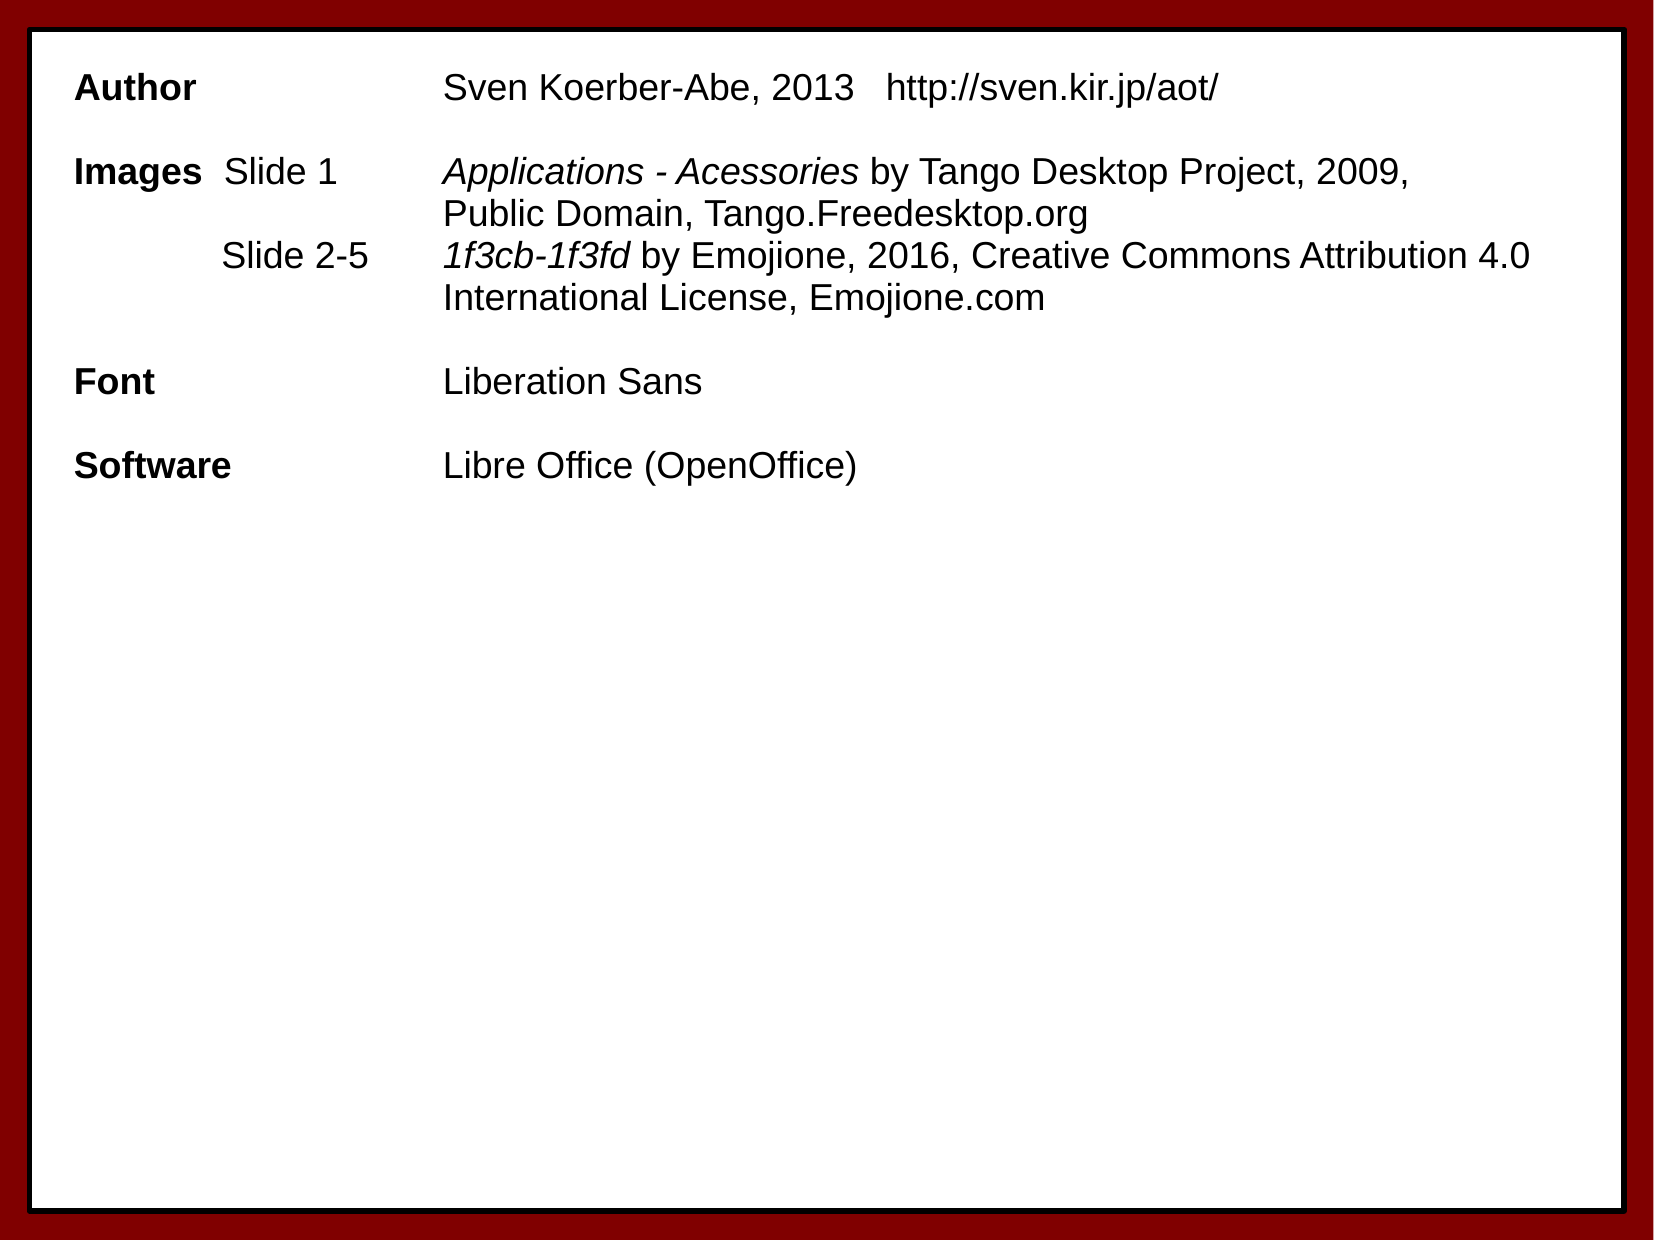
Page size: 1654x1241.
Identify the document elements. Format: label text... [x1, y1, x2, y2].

text_box [29, 29, 1625, 1211]
text_box Author Sven Koerber-Abe, 2013 http://sven.kir.jp/aot/ Images Slide 1 Applications - Acessories by Tango Desktop Project, 2009, Public Domain, Tango.Freedesktop.org Slide 2-5 1f3cb-1f3fd by Emojione, 2016, Creative Commons Attribution 4.0 International License, Emojione.com Font Liberation Sans Software Libre Office (OpenOffice) [59, 59, 1595, 558]
